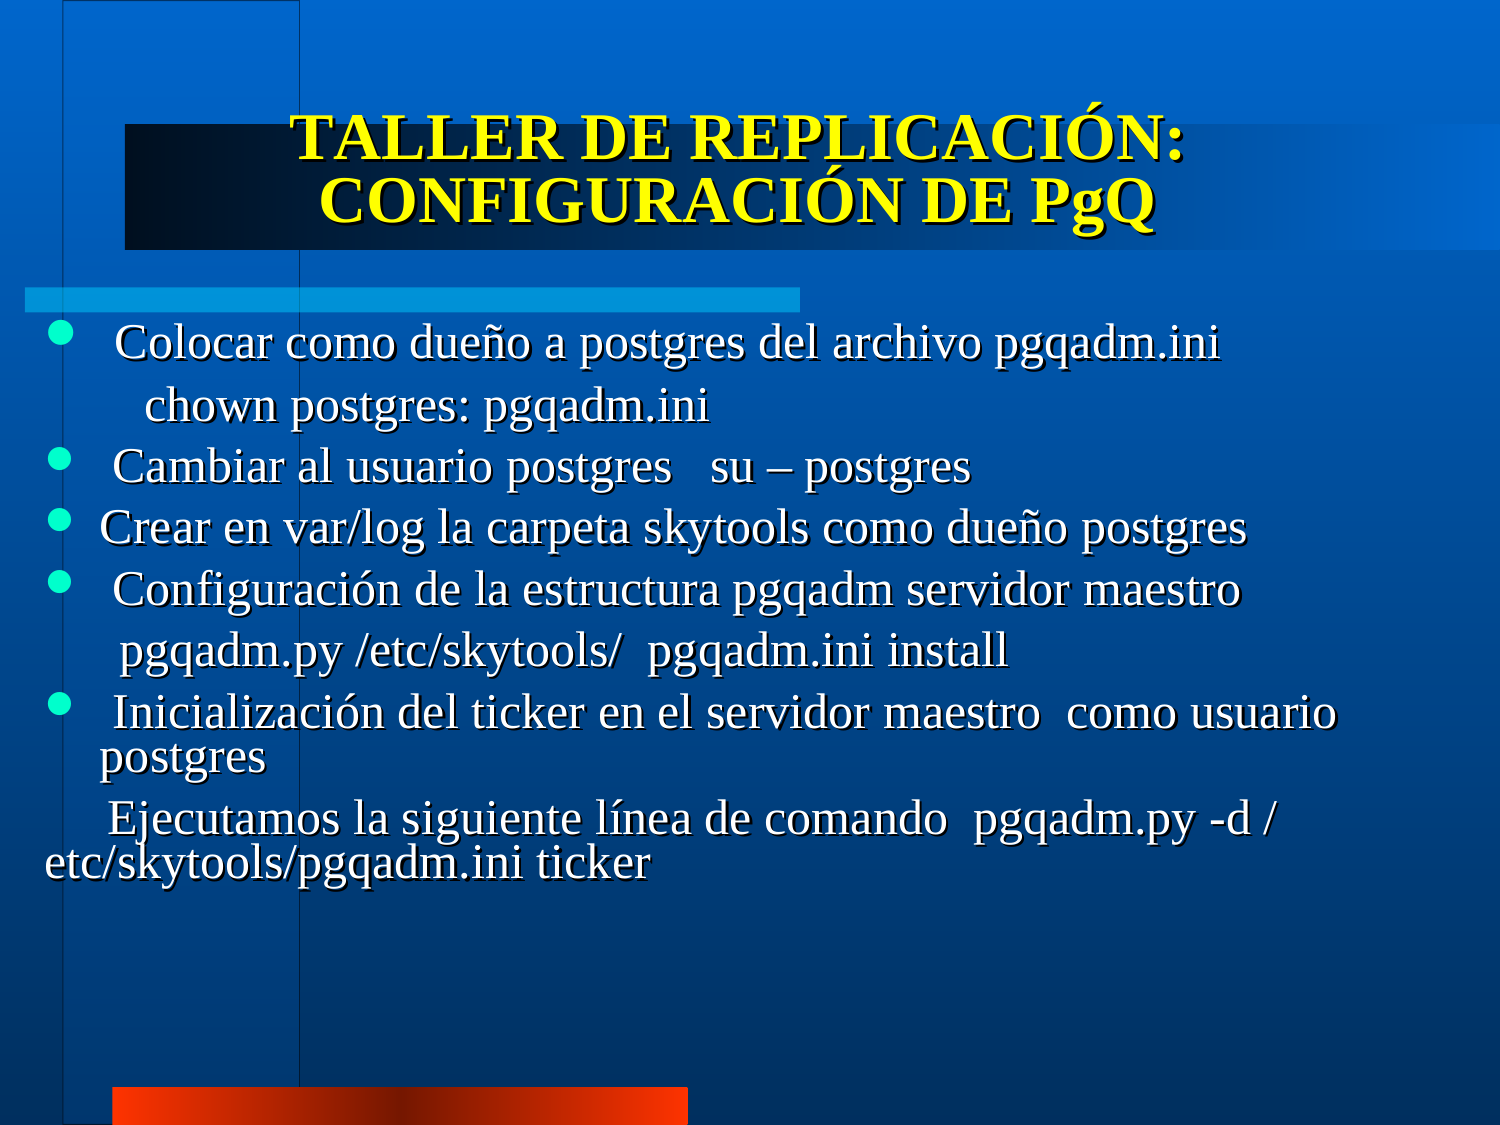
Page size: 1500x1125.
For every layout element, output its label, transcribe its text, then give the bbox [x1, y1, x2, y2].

list Colocar como dueño a postgres del archivo pgqadm.ini chown postgres: pgqadm.ini Cambiar al usuario postgres su – postgres Crear en var/log la carpeta skytools como dueño postgres Configuración de la estructura pgqadm servidor maestro pgqadm.py /etc/skytools/ pgqadm.ini install Inicialización del ticker en el servidor maestro como usuario postgres Ejecutamos la siguiente línea de comando pgqadm.py -d / etc/skytools/pgqadm.ini ticker [29, 311, 1447, 1058]
title TALLER DE REPLICACIÓN: CONFIGURACIÓN DE PgQ [29, 78, 1447, 266]
